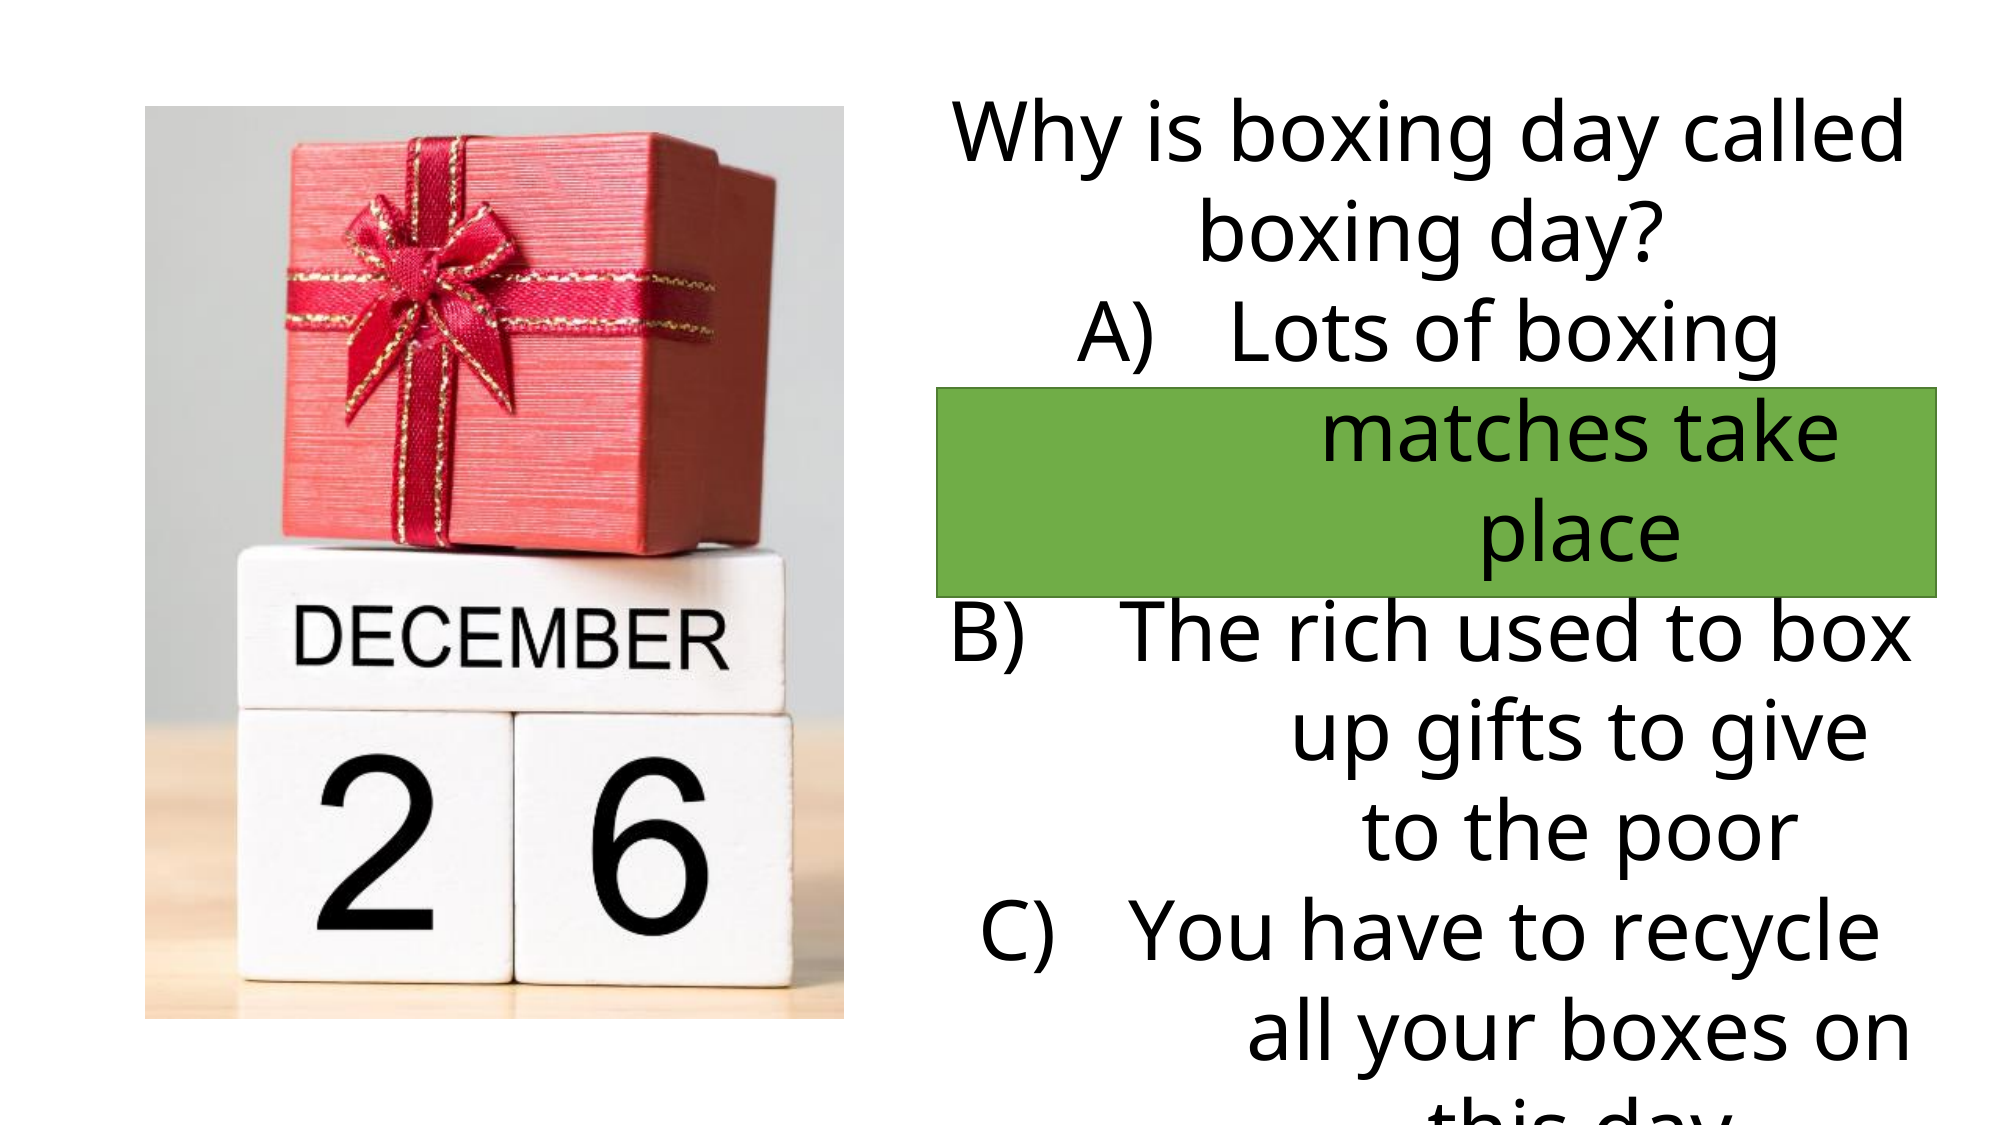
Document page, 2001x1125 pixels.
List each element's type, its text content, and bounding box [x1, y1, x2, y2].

text_box Why is boxing day called boxing day? Lots of boxing matches take place The rich used to box up gifts to give to the poor You have to recycle all your boxes on this day All boxes of chocolates have to be finished [930, 70, 1931, 995]
text_box [1931, 388, 1936, 597]
picture [145, 106, 844, 1019]
